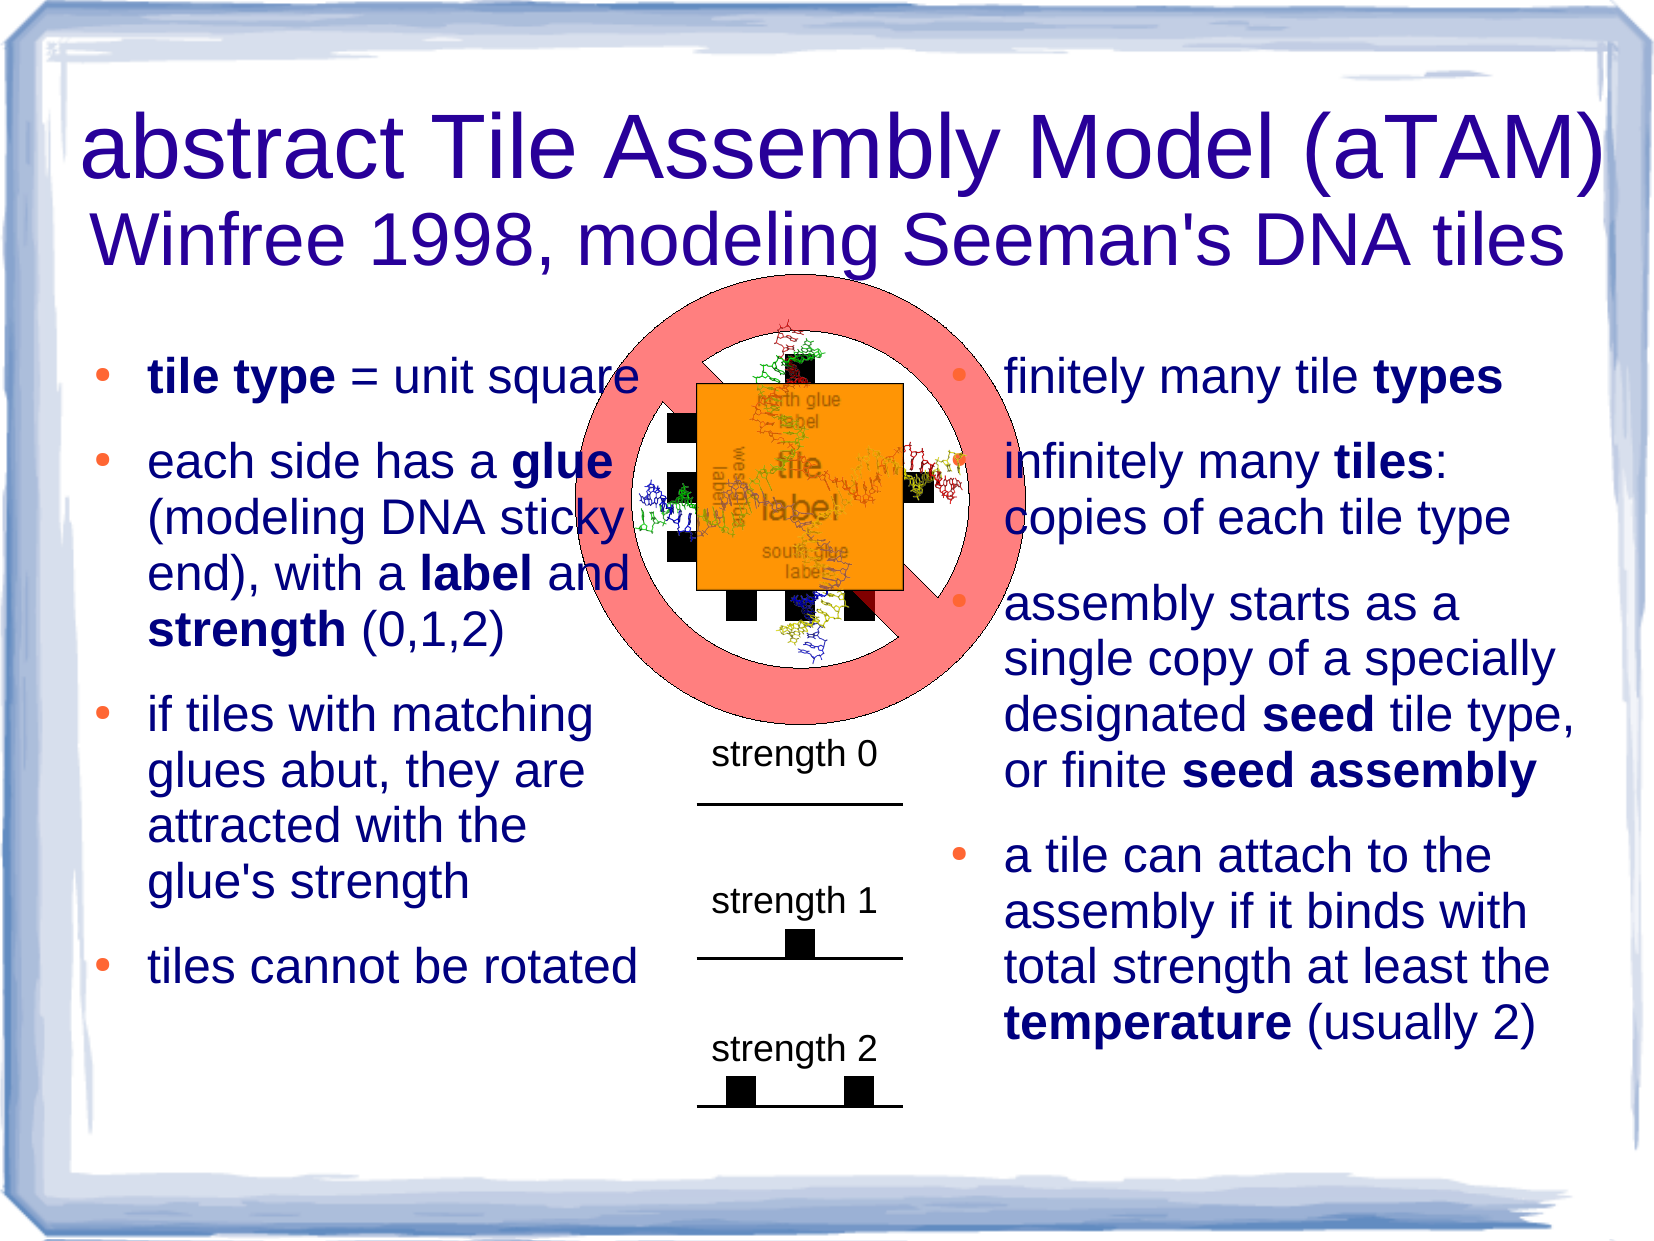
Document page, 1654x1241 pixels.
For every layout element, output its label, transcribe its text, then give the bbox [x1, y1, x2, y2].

text_box [650, 575, 932, 724]
text_box [726, 1076, 756, 1107]
text_box [633, 292, 768, 410]
text_box strength 2 [696, 1019, 904, 1077]
list finitely many tile types infinitely many tiles: copies of each tile type assembly starts as a single copy of a specially designated seed tile type, or finite seed assembly a tile can attach to the assembly if it binds with total strength at least the temperature (usually 2) [932, 348, 1601, 1176]
text_box strength 1 [696, 872, 904, 930]
picture [0, 0, 1654, 1241]
text_box strength 0 [696, 724, 904, 782]
text_box [823, 292, 967, 394]
list tile type = unit square each side has a glue (modeling DNA sticky end), with a label and strength (0,1,2) if tiles with matching glues abut, they are attracted with the glue's strength tiles cannot be rotated [76, 348, 650, 1028]
text_box [844, 1076, 874, 1107]
text_box [785, 929, 815, 959]
title abstract Tile Assembly Model (aTAM) Winfree 1998, modeling Seeman's DNA tiles [37, 84, 1619, 292]
text_box [696, 383, 904, 591]
